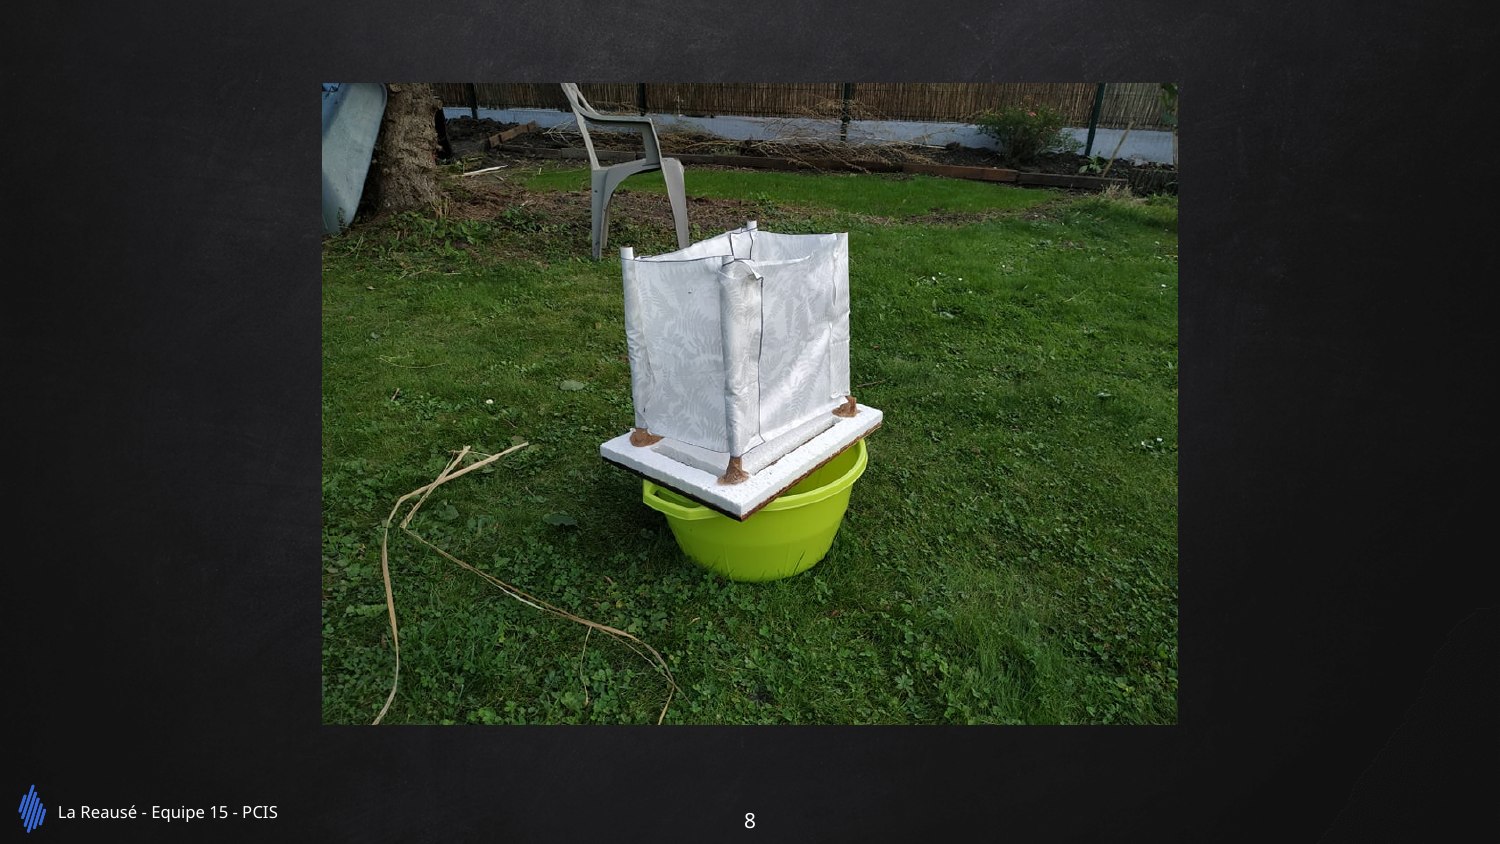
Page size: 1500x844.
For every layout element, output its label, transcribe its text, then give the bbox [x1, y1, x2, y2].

text_box La Reausé - Equipe 15 - PCIS [42, 786, 300, 837]
text_box ‹#› [705, 792, 796, 844]
picture [322, 83, 1178, 725]
picture [18, 782, 47, 834]
